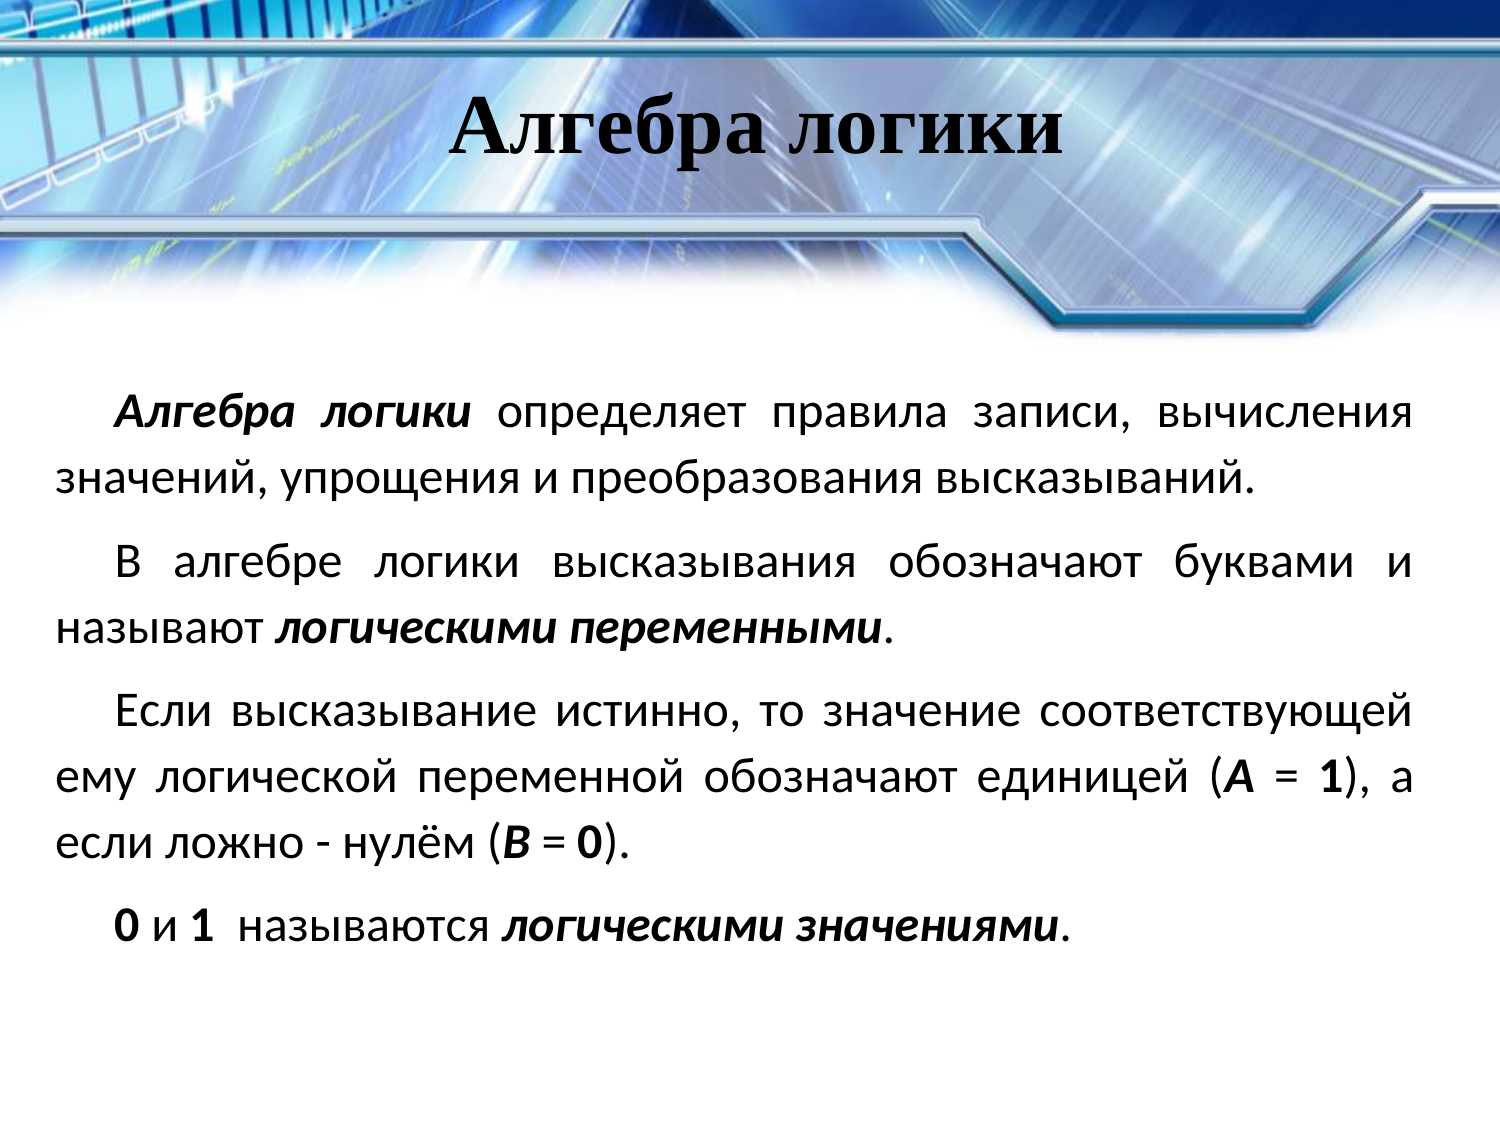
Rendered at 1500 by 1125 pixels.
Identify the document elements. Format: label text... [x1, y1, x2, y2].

text_box Алгебра логики [88, 60, 1425, 179]
picture [0, 0, 1500, 1125]
text_box Алгебра логики определяет правила записи, вычисления значений, упрощения и преобразования высказываний. В алгебре логики высказывания обозначают буквами и называют логическими переменными. Если высказывание истинно, то значение соответствующей ему логической переменной обозначают единицей (А = 1), а если ложно - нулём (В = 0). 0 и 1 называются логическими значениями. [40, 364, 1430, 960]
